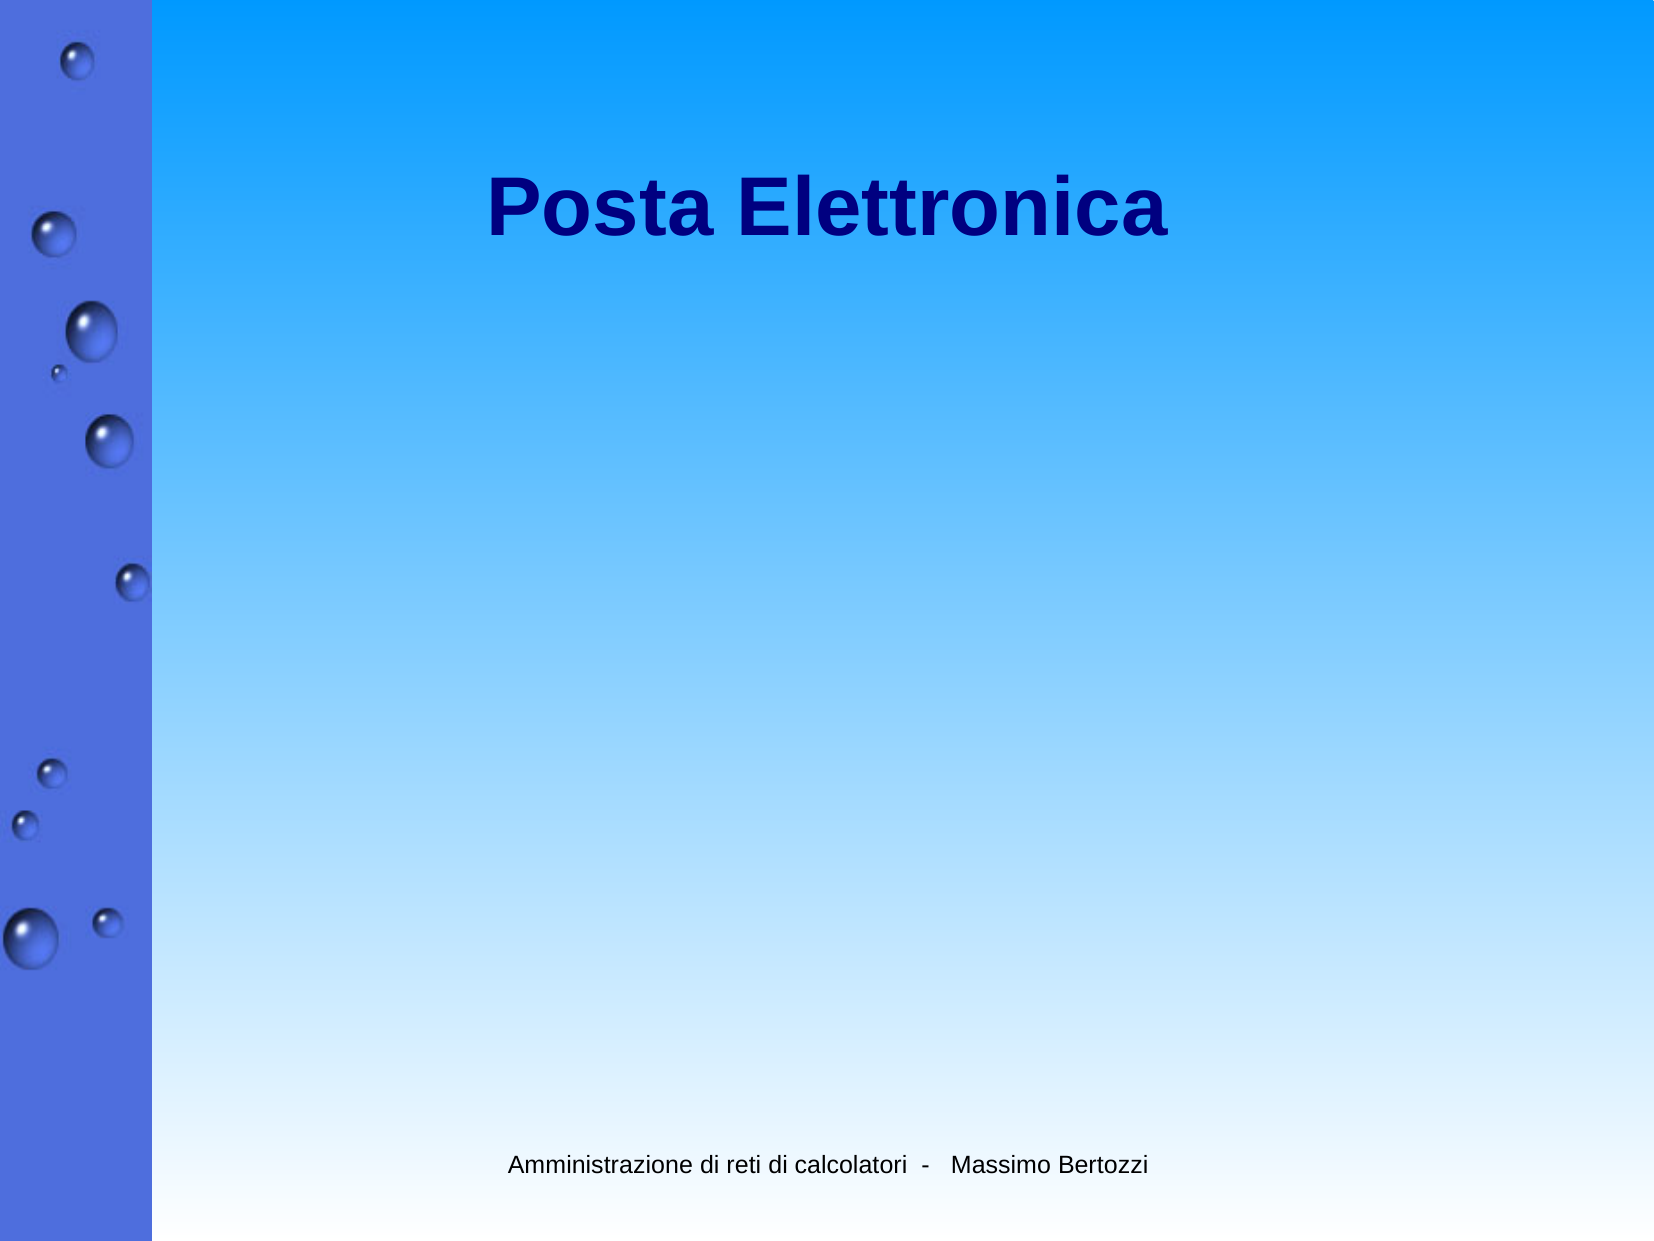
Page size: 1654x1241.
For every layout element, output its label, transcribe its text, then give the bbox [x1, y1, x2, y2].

picture [0, 0, 152, 1241]
title Posta Elettronica [121, 102, 1534, 311]
